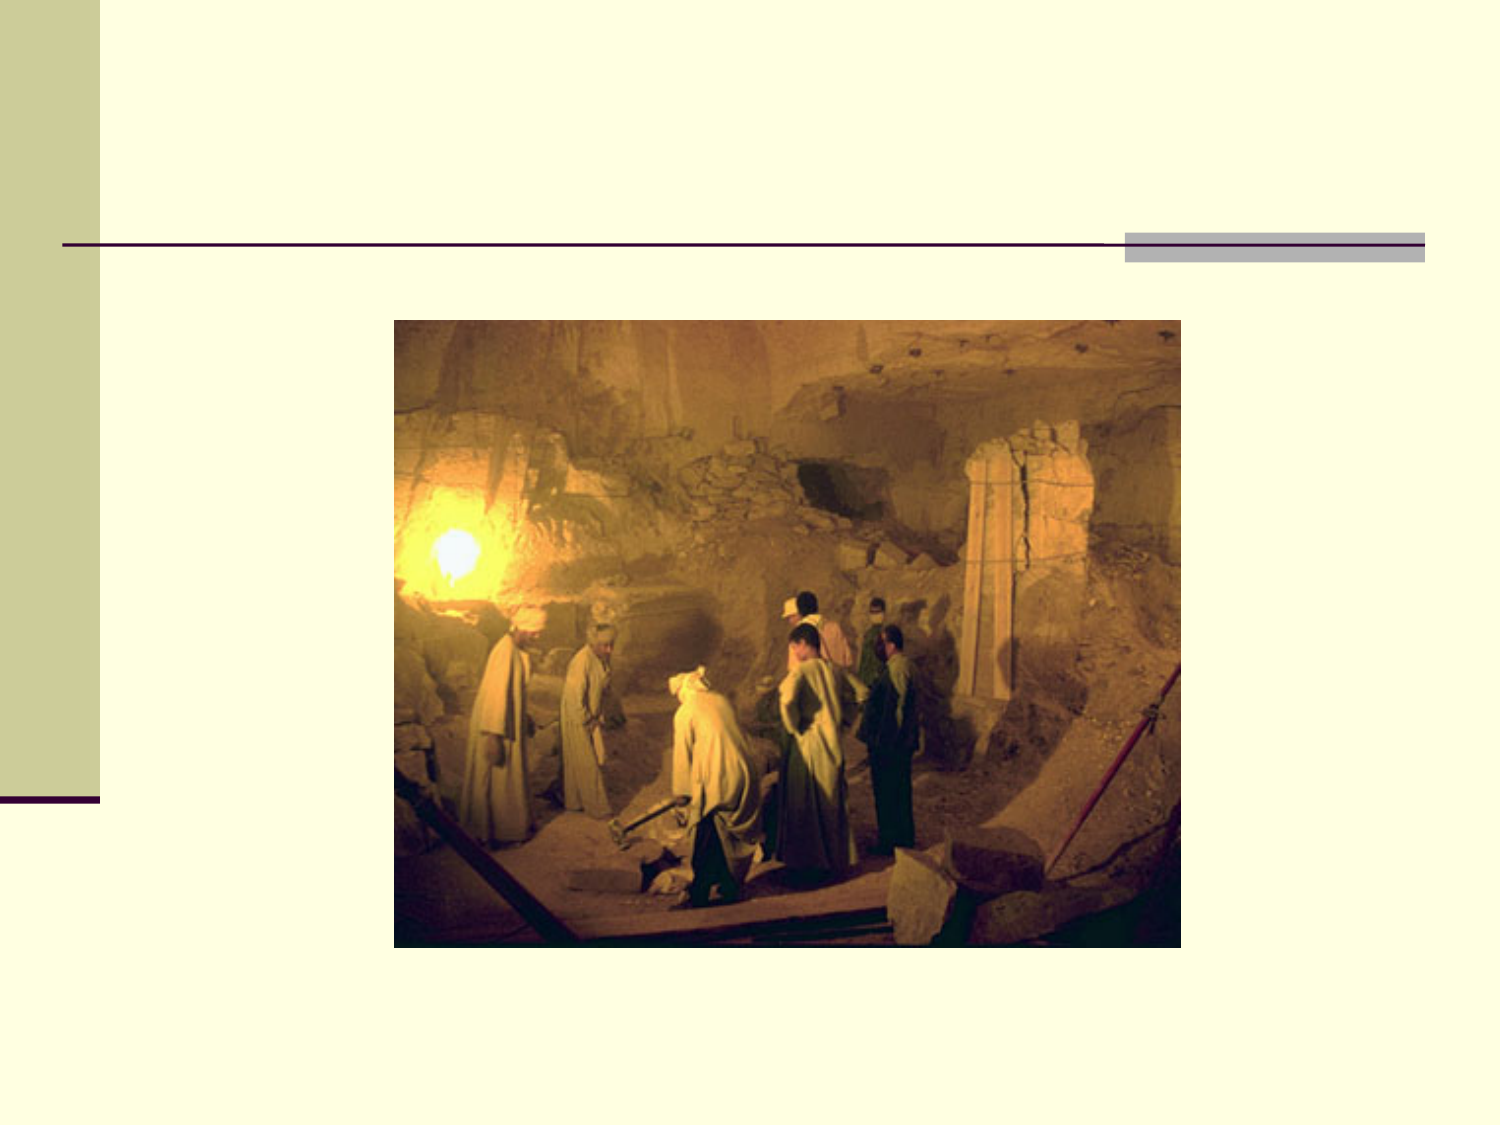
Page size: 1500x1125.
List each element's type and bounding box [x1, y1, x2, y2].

picture [394, 320, 1181, 948]
